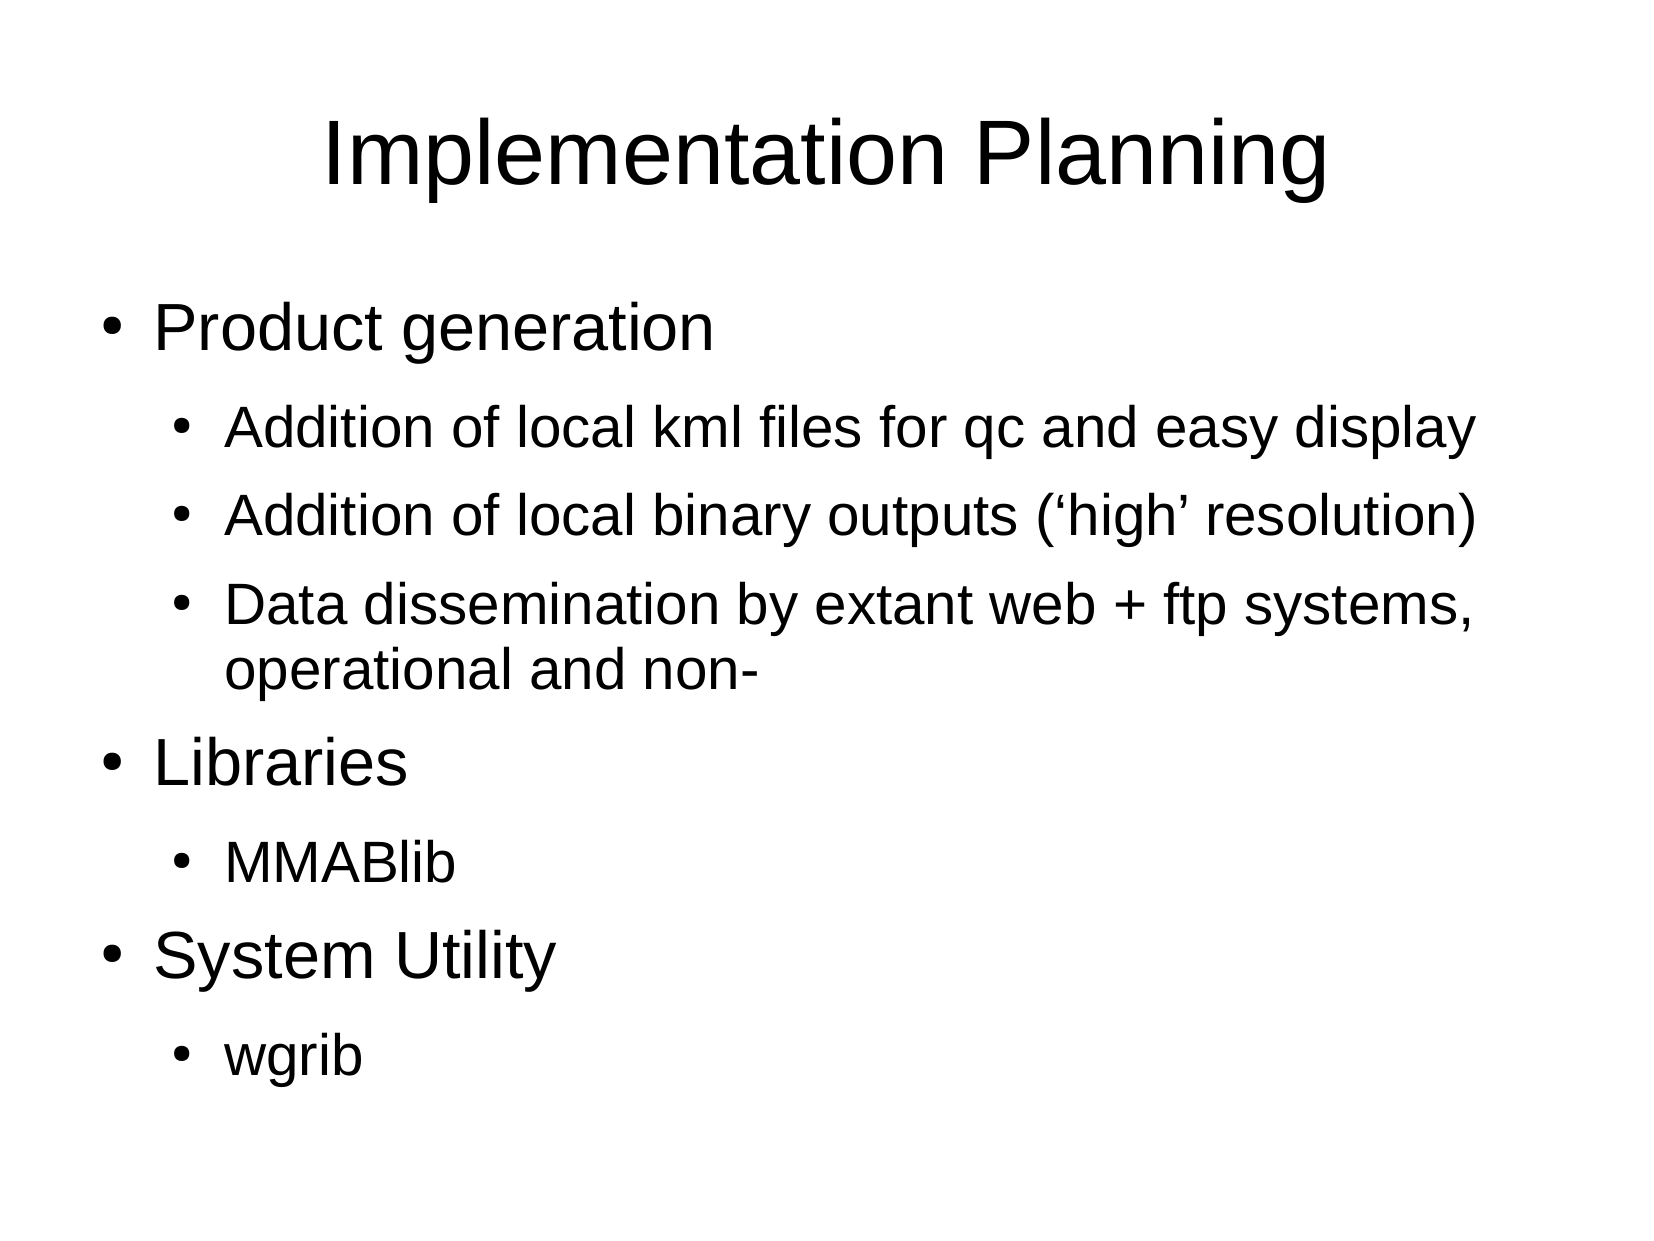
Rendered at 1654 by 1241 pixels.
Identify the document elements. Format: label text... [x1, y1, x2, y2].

list Product generation Addition of local kml files for qc and easy display Addition of local binary outputs (‘high’ resolution) Data dissemination by extant web + ftp systems, operational and non- Libraries MMABlib System Utility wgrib [82, 290, 1571, 1177]
title Implementation Planning [82, 56, 1571, 250]
